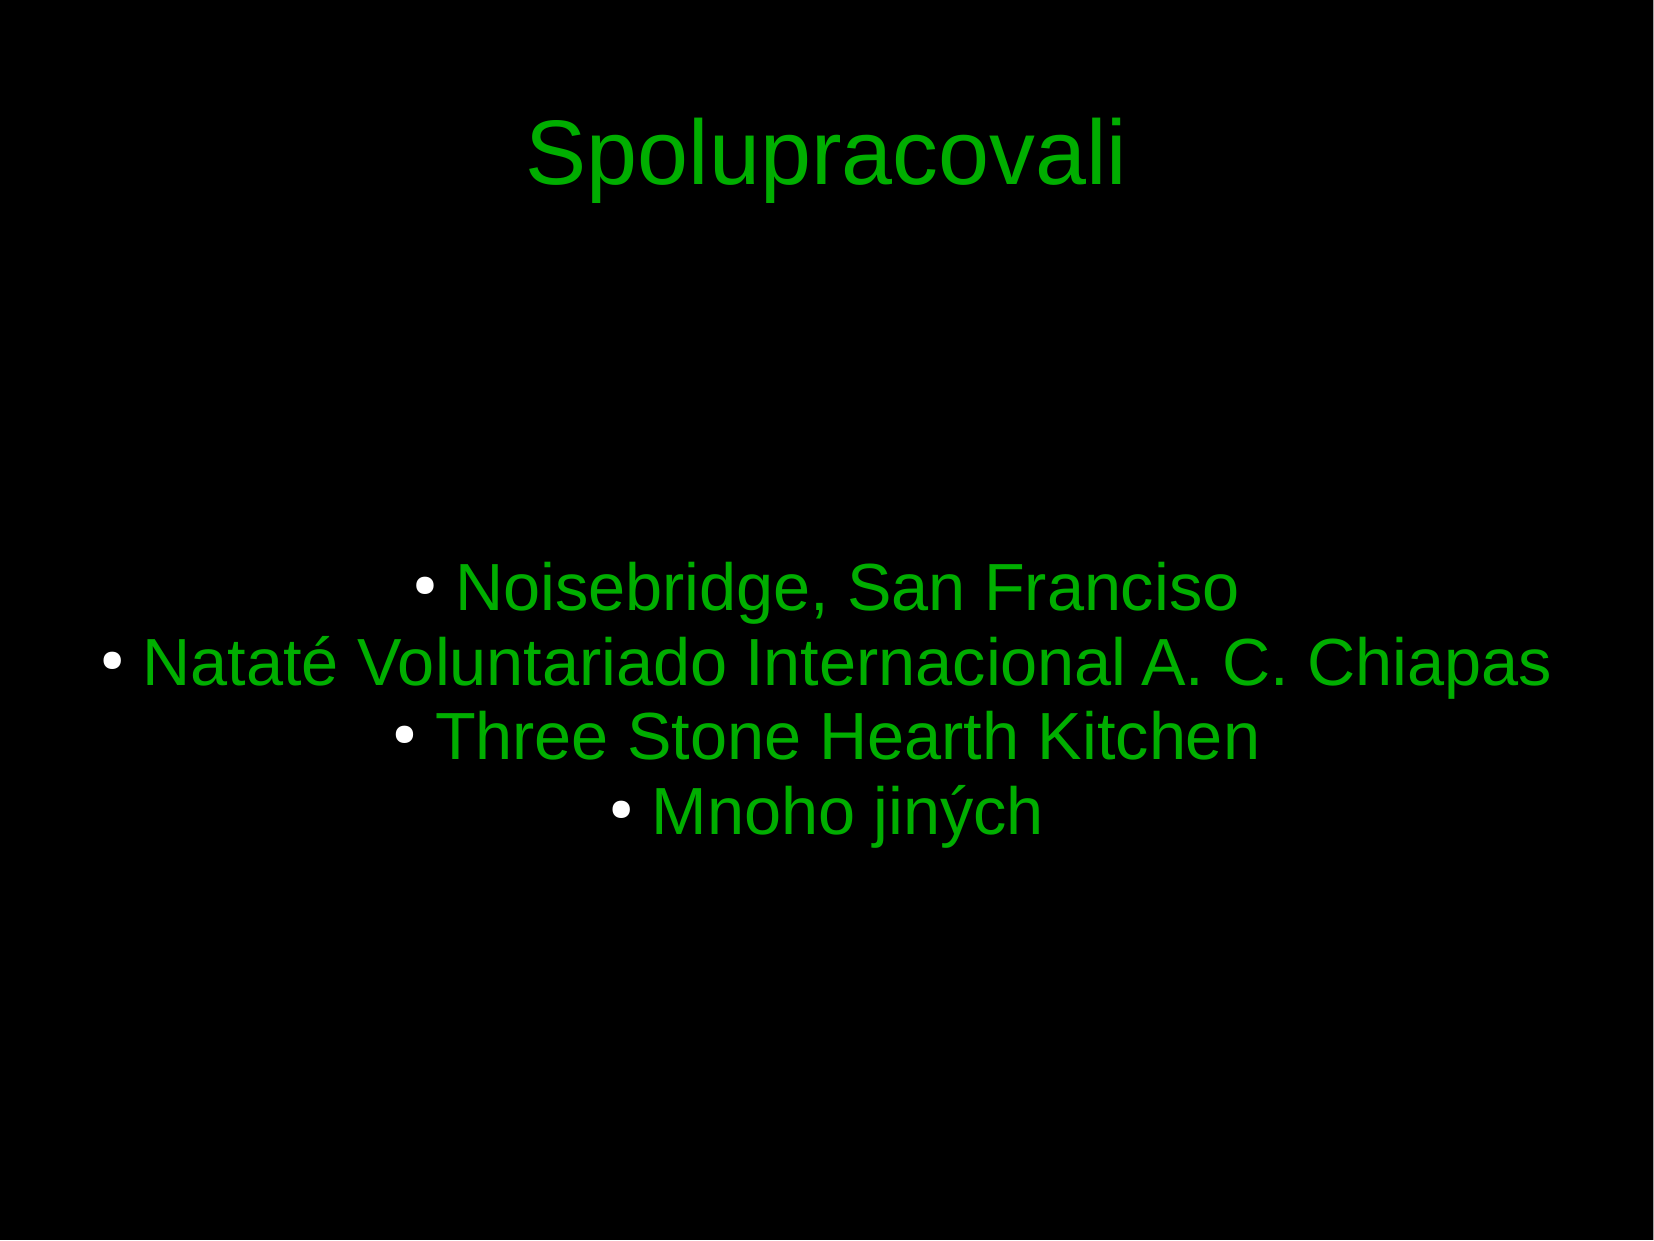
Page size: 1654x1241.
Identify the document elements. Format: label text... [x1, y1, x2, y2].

text_box Noisebridge, San Franciso Nataté Voluntariado Internacional A. C. Chiapas Three Stone Hearth Kitchen Mnoho jiných [82, 290, 1571, 1109]
title Spolupracovali [82, 49, 1571, 257]
